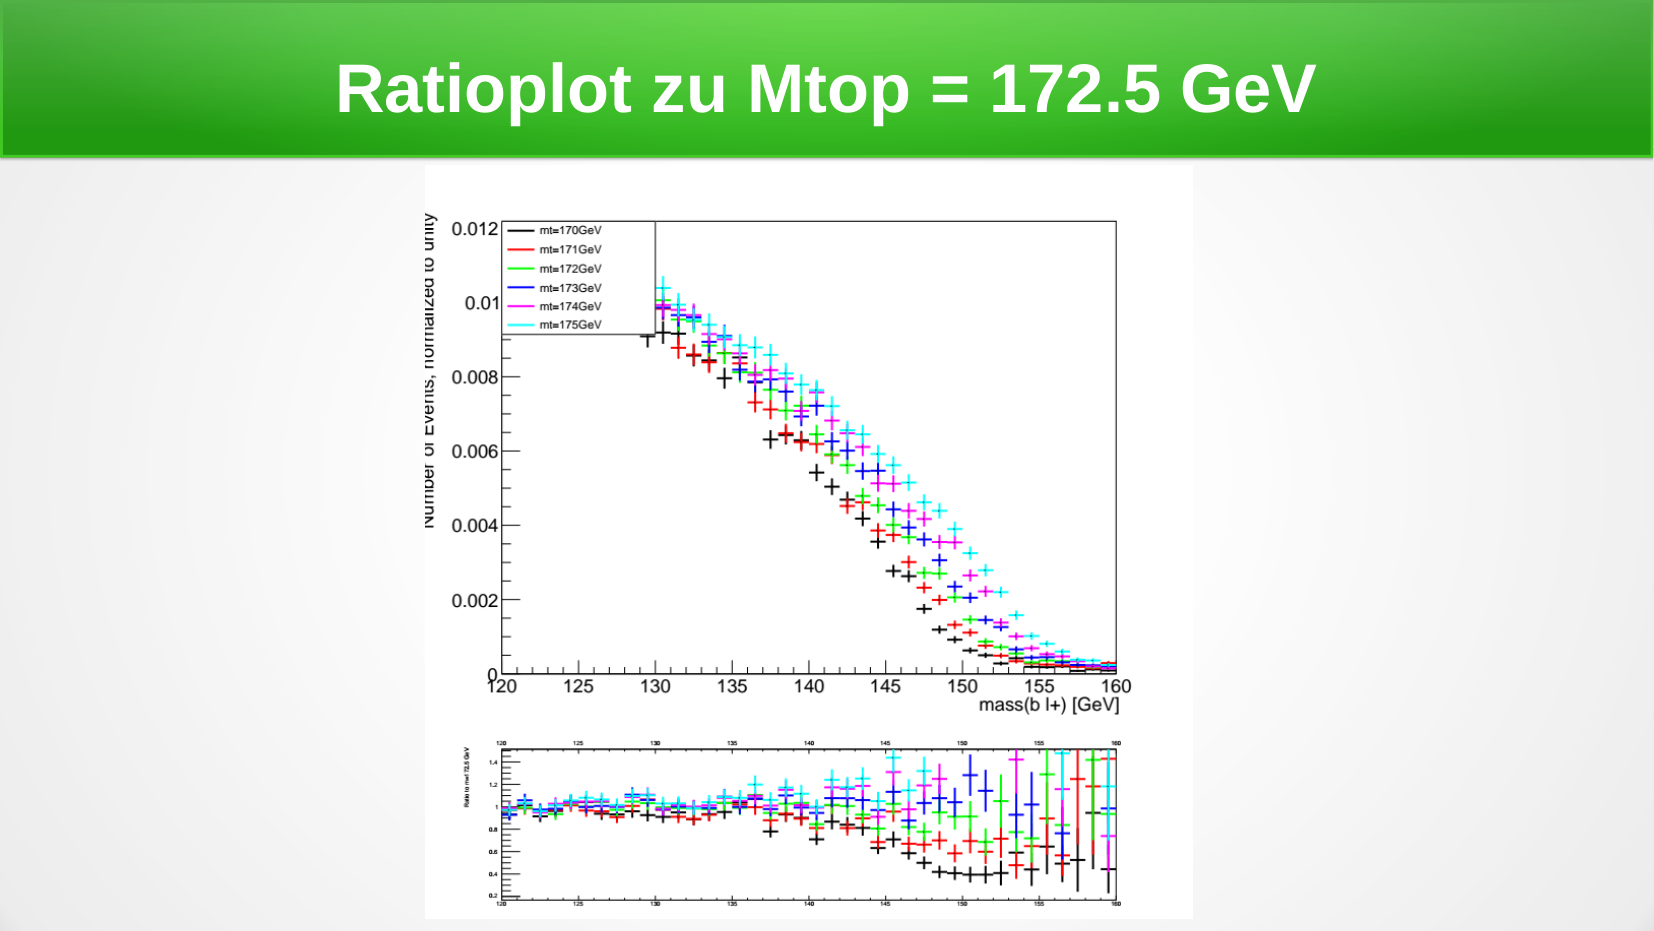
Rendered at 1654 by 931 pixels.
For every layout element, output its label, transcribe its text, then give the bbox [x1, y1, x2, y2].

title Ratioplot zu Mtop = 172.5 GeV [82, 35, 1571, 142]
picture [425, 165, 1193, 919]
